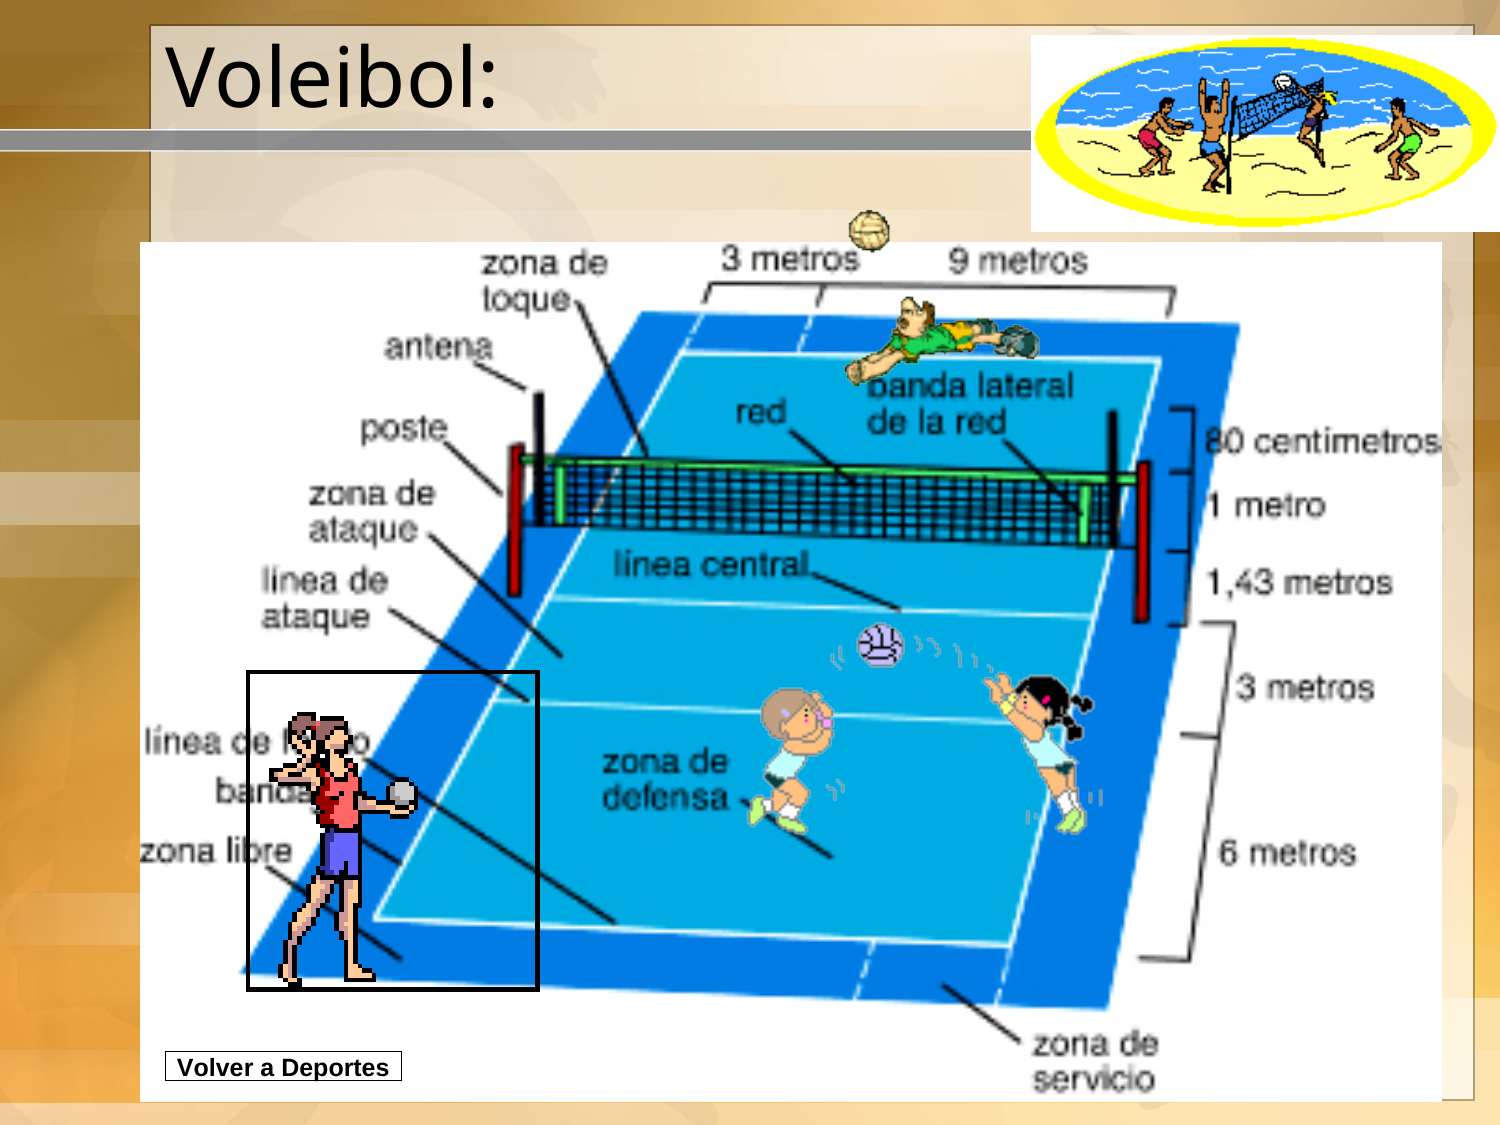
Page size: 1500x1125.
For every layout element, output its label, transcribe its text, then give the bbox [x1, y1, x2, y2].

text_box [246, 670, 540, 992]
title Voleibol: [149, 0, 1463, 151]
picture [0, 0, 1500, 1125]
text_box Volver a Deportes [165, 1051, 402, 1081]
